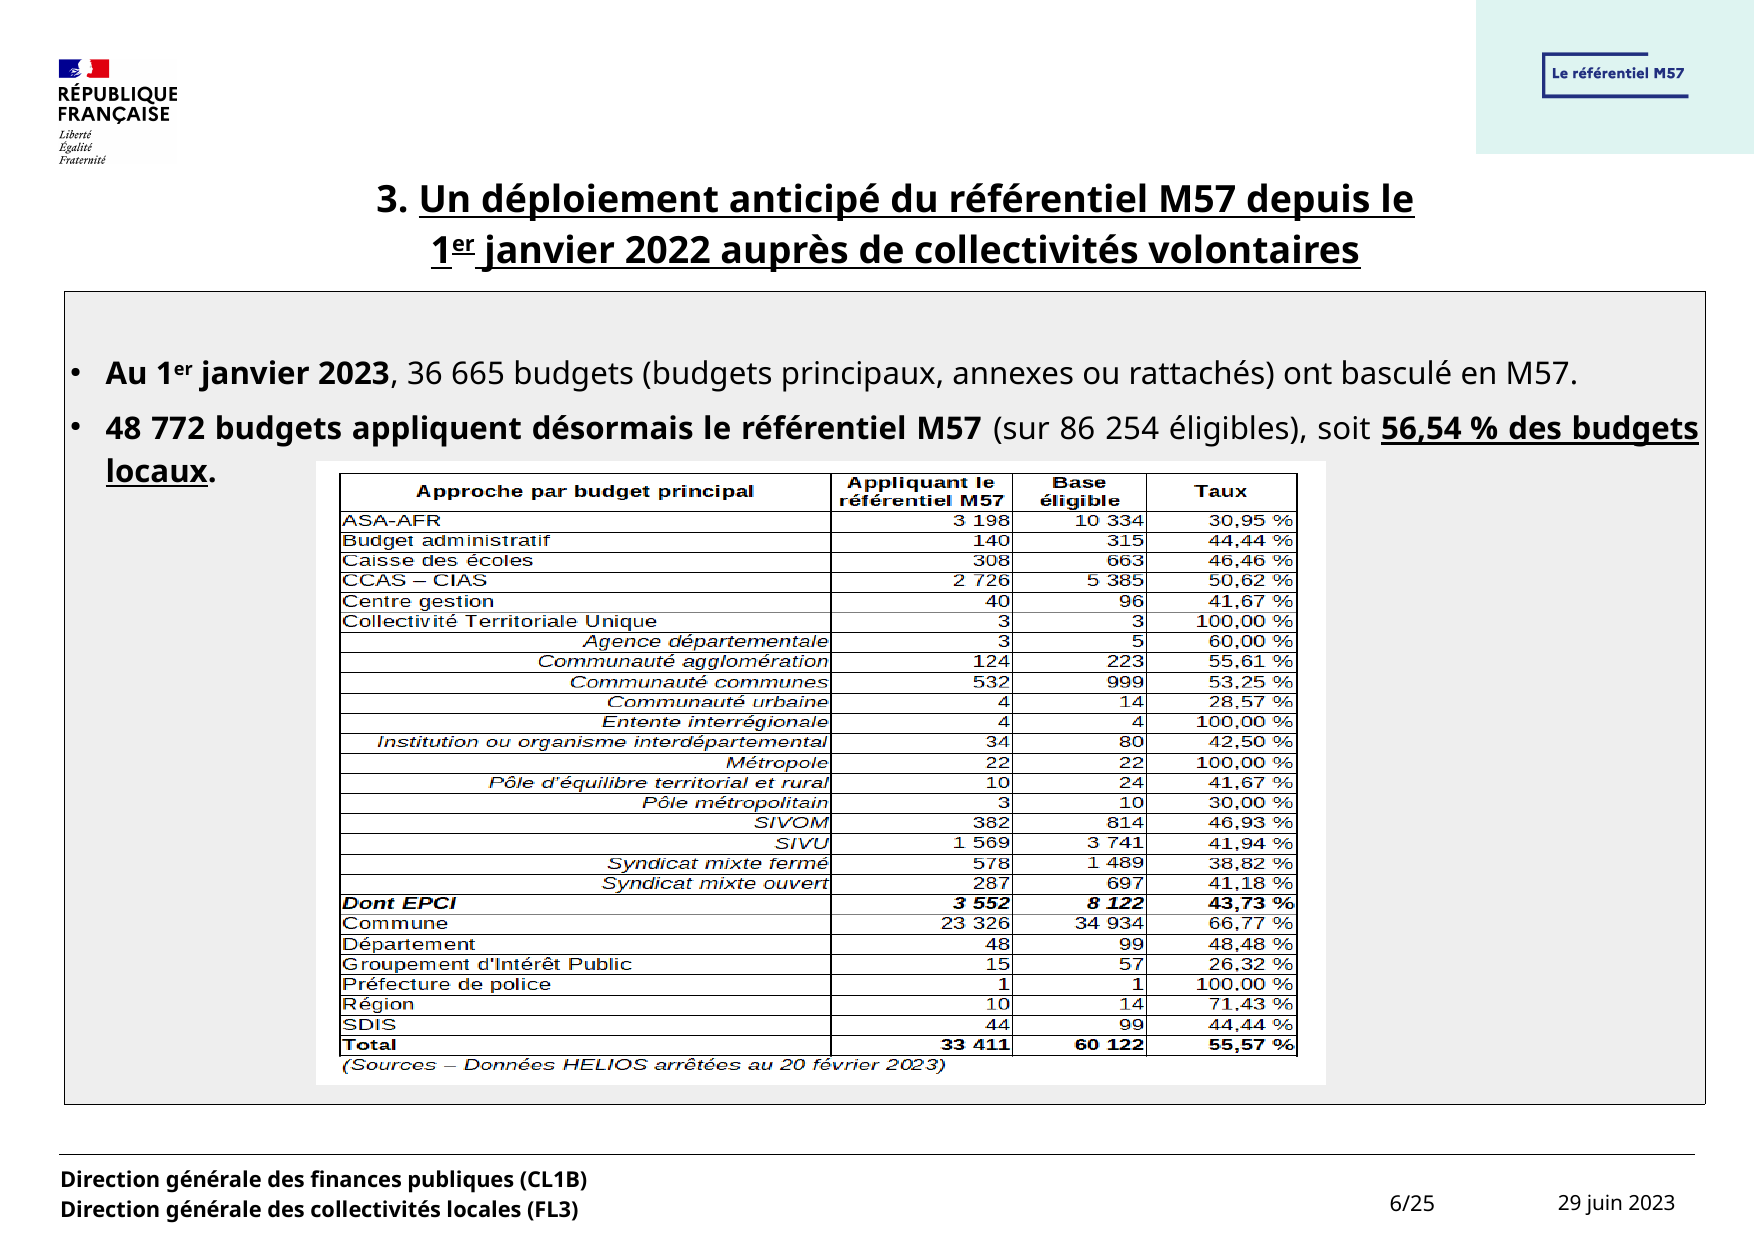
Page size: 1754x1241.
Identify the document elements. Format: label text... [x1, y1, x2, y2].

picture [316, 461, 1326, 1085]
picture [58, 59, 177, 164]
text_box 3. Un déploiement anticipé du référentiel M57 depuis le 1er janvier 2022 auprès de collectivités volontaires [283, 165, 1509, 273]
picture [1476, 0, 1754, 154]
table_header Au 1er janvier 2023, 36 665 budgets (budgets principaux, annexes ou rattachés) ont basculé en M57. 48 772 budgets appliquent désormais le référentiel M57 (sur 86 254 éligibles), soit 56,54 % des budgets locaux. [65, 292, 1705, 1104]
